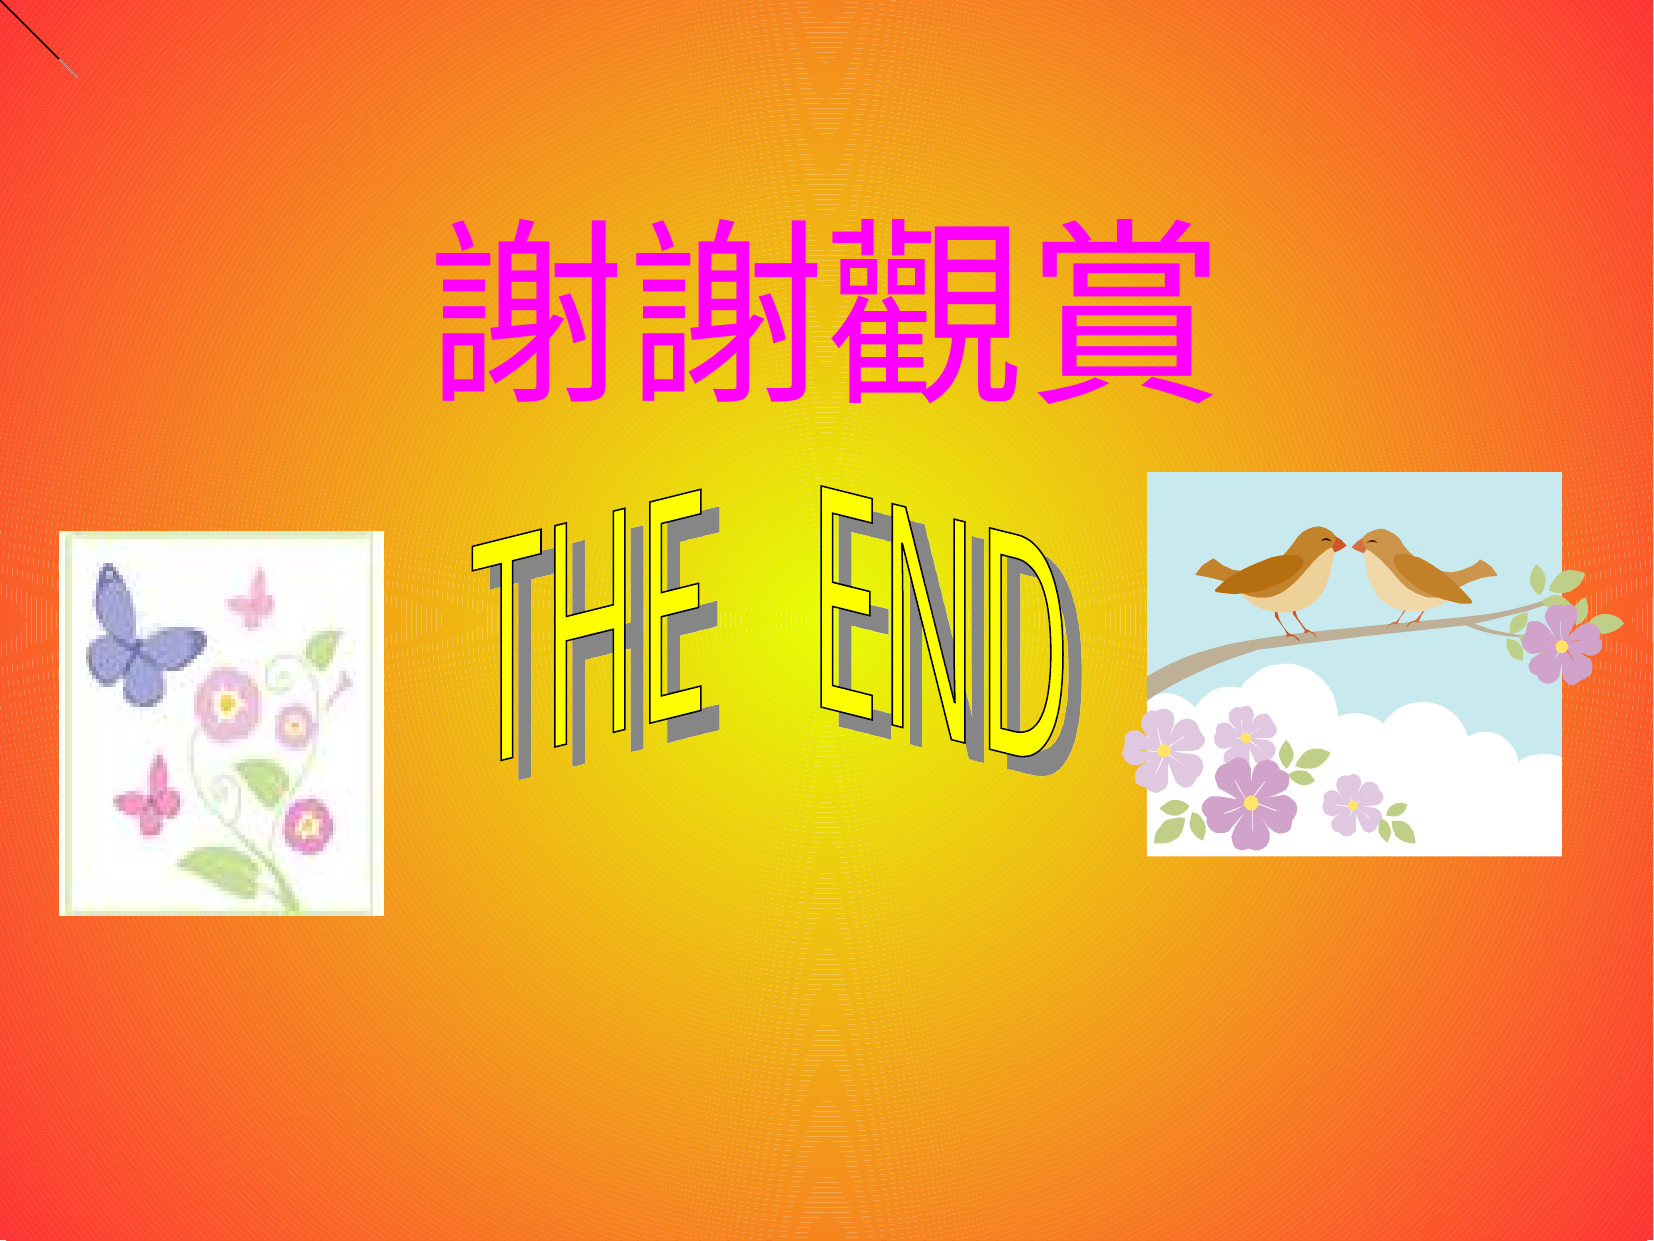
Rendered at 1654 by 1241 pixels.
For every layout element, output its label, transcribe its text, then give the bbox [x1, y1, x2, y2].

text_box THE END [649, 489, 701, 724]
picture [1122, 472, 1625, 857]
text_box THE END [554, 508, 625, 747]
text_box 謝謝觀賞 [410, 147, 1241, 403]
picture [445, 826, 1063, 1211]
text_box THE END [472, 529, 542, 761]
text_box THE END [821, 485, 873, 720]
text_box THE END [989, 527, 1063, 757]
picture [59, 531, 384, 916]
text_box THE END [892, 503, 965, 744]
